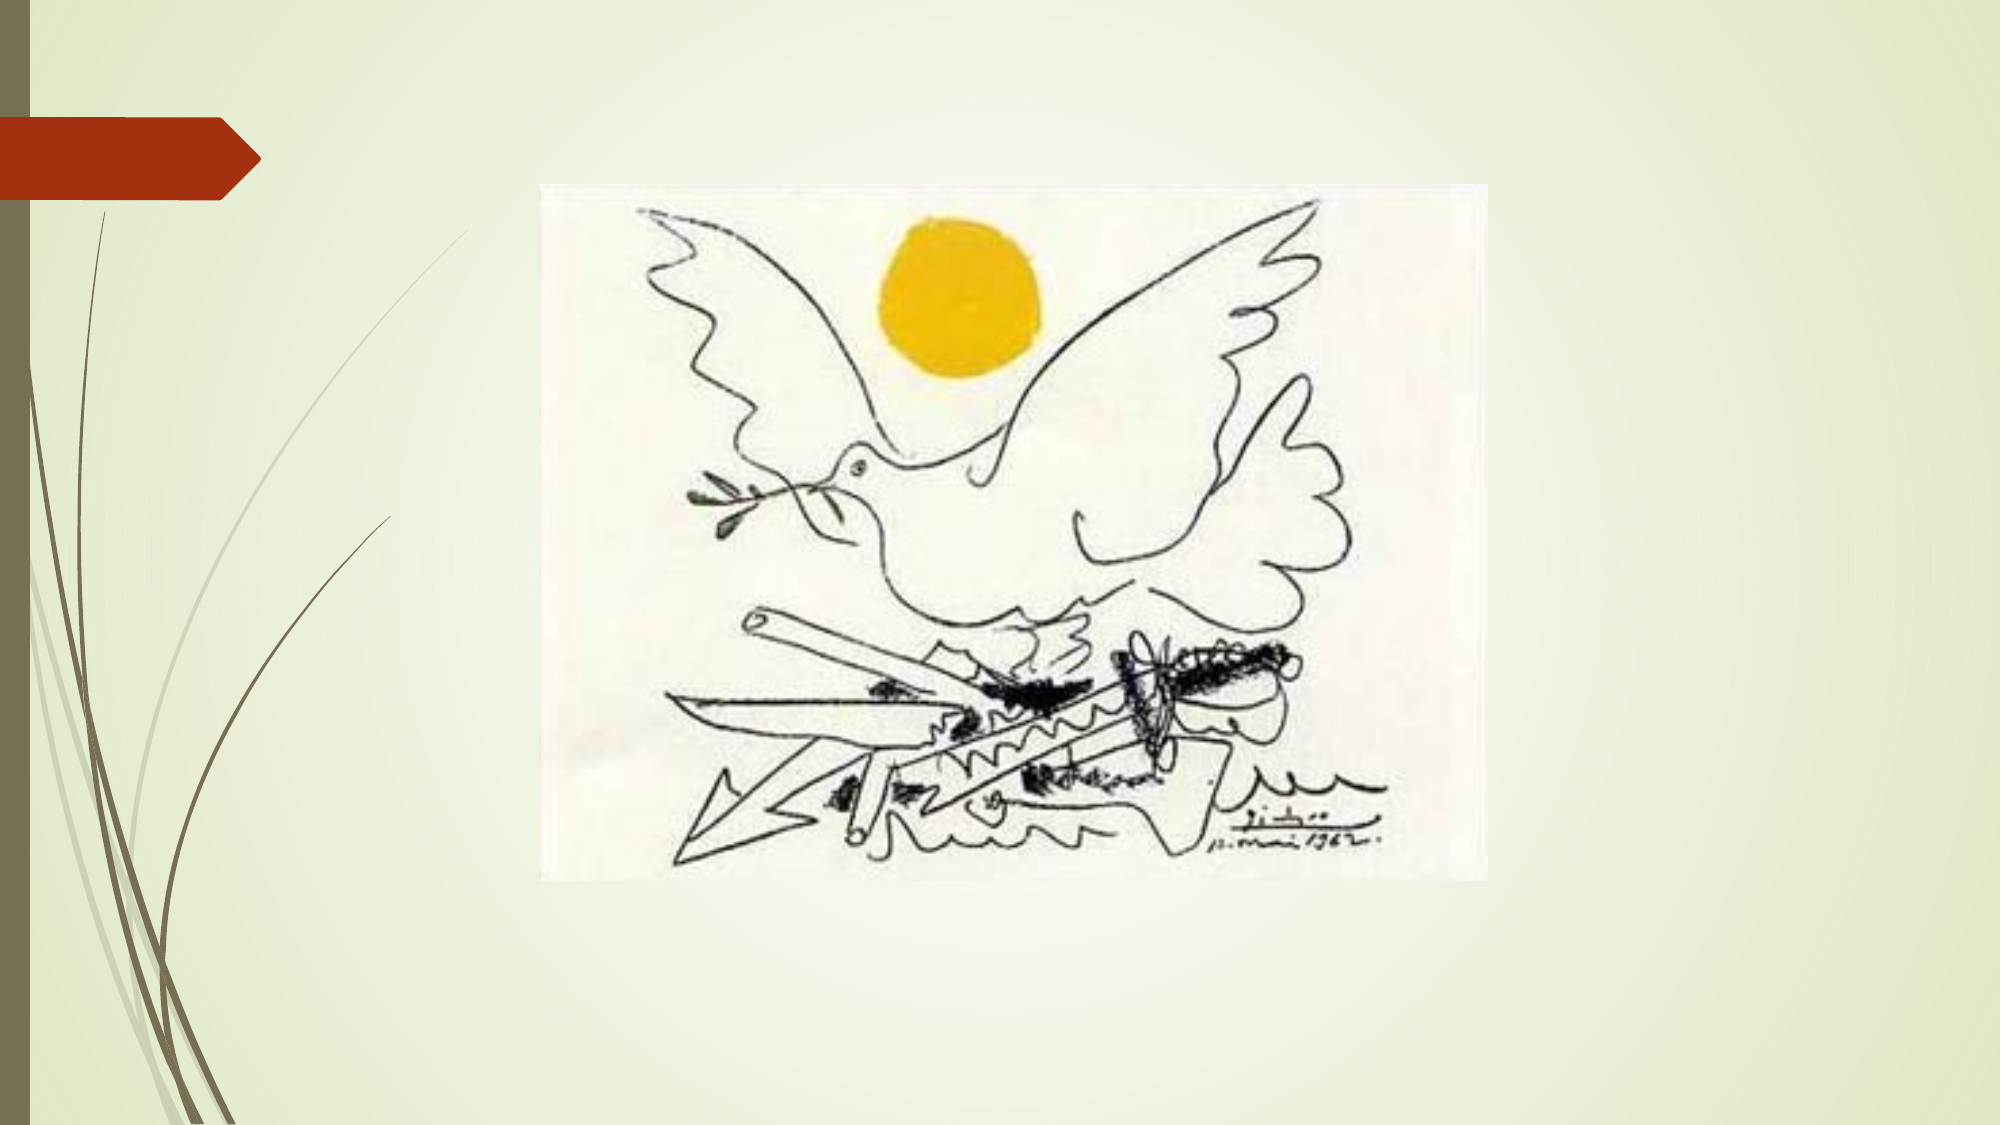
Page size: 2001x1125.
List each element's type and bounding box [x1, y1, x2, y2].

picture [539, 184, 1488, 881]
